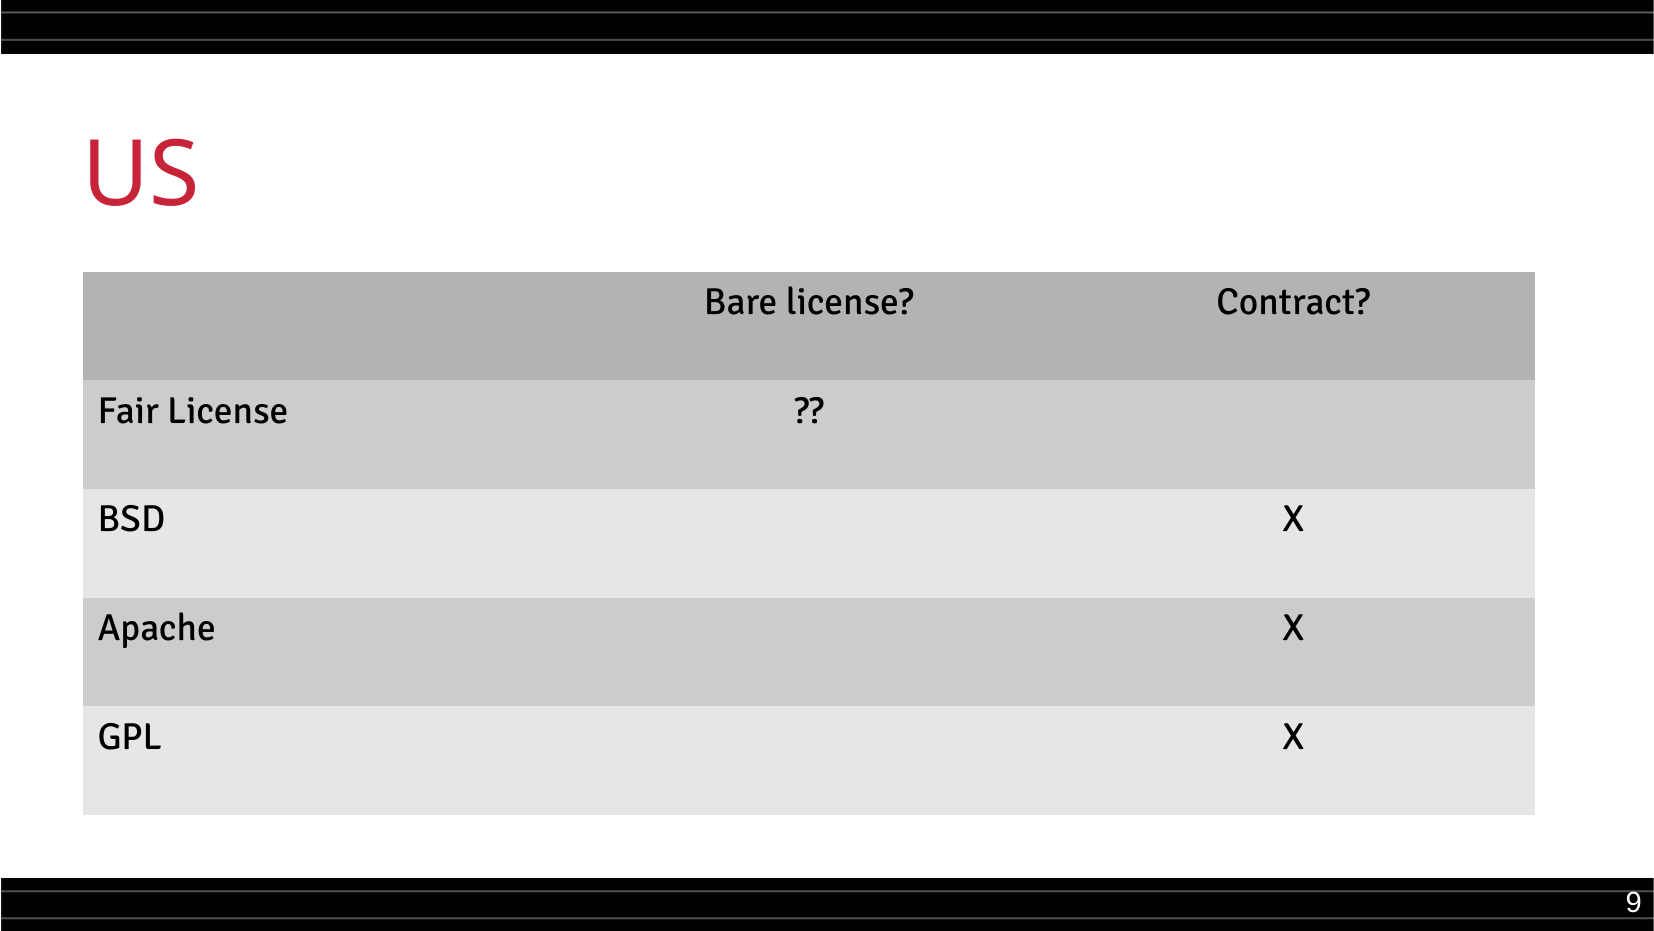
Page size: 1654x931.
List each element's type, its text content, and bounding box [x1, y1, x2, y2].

table_header Bare license? [567, 272, 1051, 380]
table_cell [567, 598, 1051, 706]
table_cell Fair License [83, 380, 567, 489]
table_cell X [1051, 489, 1535, 598]
table_cell ?? [567, 380, 1051, 489]
picture [1, 878, 1654, 931]
table_cell X [1051, 598, 1535, 706]
title US [82, 92, 1571, 249]
table_cell BSD [83, 489, 567, 598]
table_cell Apache [83, 598, 567, 706]
table_cell [1051, 380, 1535, 489]
table_header [83, 272, 567, 380]
picture [1, 0, 1654, 54]
table_header Contract? [1051, 272, 1535, 380]
table_cell GPL [83, 706, 567, 815]
table_cell [567, 706, 1051, 815]
table_cell X [1051, 706, 1535, 815]
table_cell [567, 489, 1051, 598]
